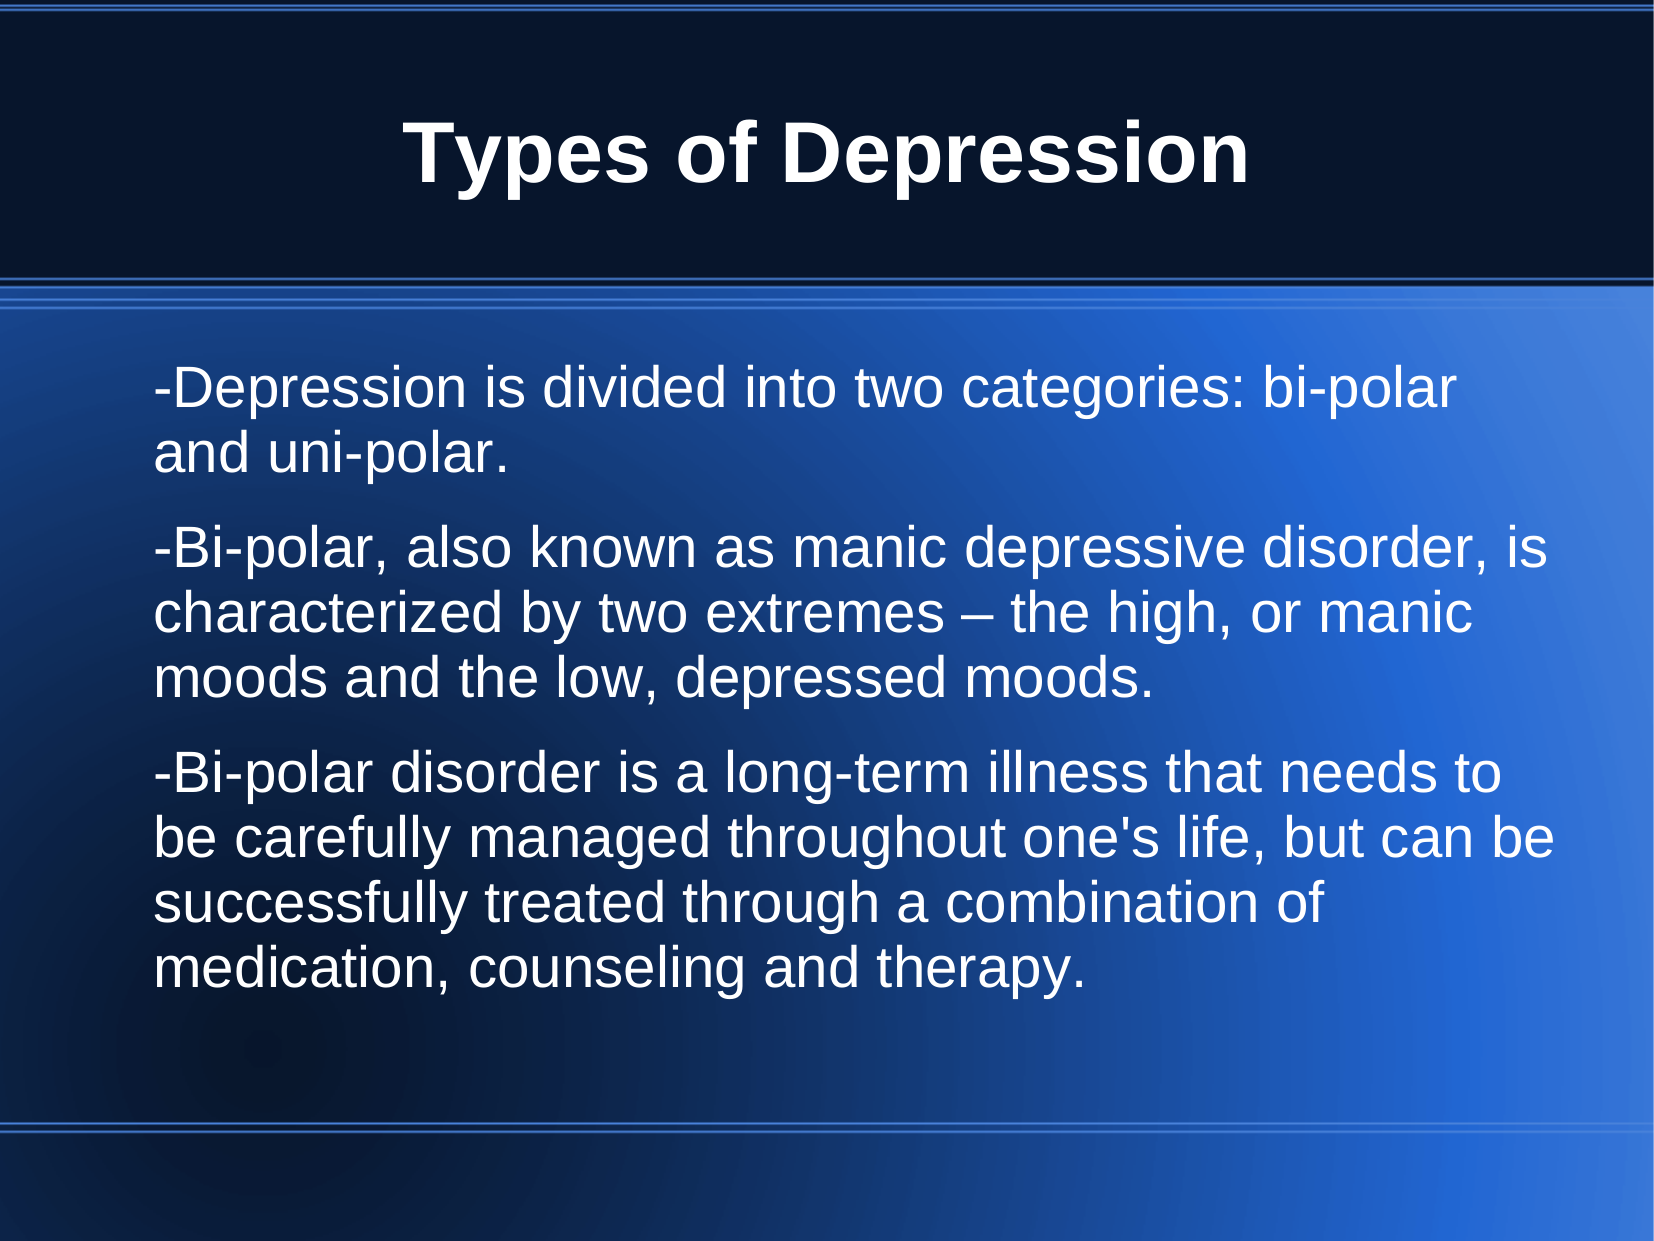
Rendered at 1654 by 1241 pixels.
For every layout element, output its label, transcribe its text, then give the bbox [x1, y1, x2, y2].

list -Depression is divided into two categories: bi-polar and uni-polar. -Bi-polar, also known as manic depressive disorder, is characterized by two extremes – the high, or manic moods and the low, depressed moods. -Bi-polar disorder is a long-term illness that needs to be carefully managed throughout one's life, but can be successfully treated through a combination of medication, counseling and therapy. [82, 355, 1571, 1177]
title Types of Depression [82, 49, 1571, 257]
picture [0, 0, 1654, 1241]
